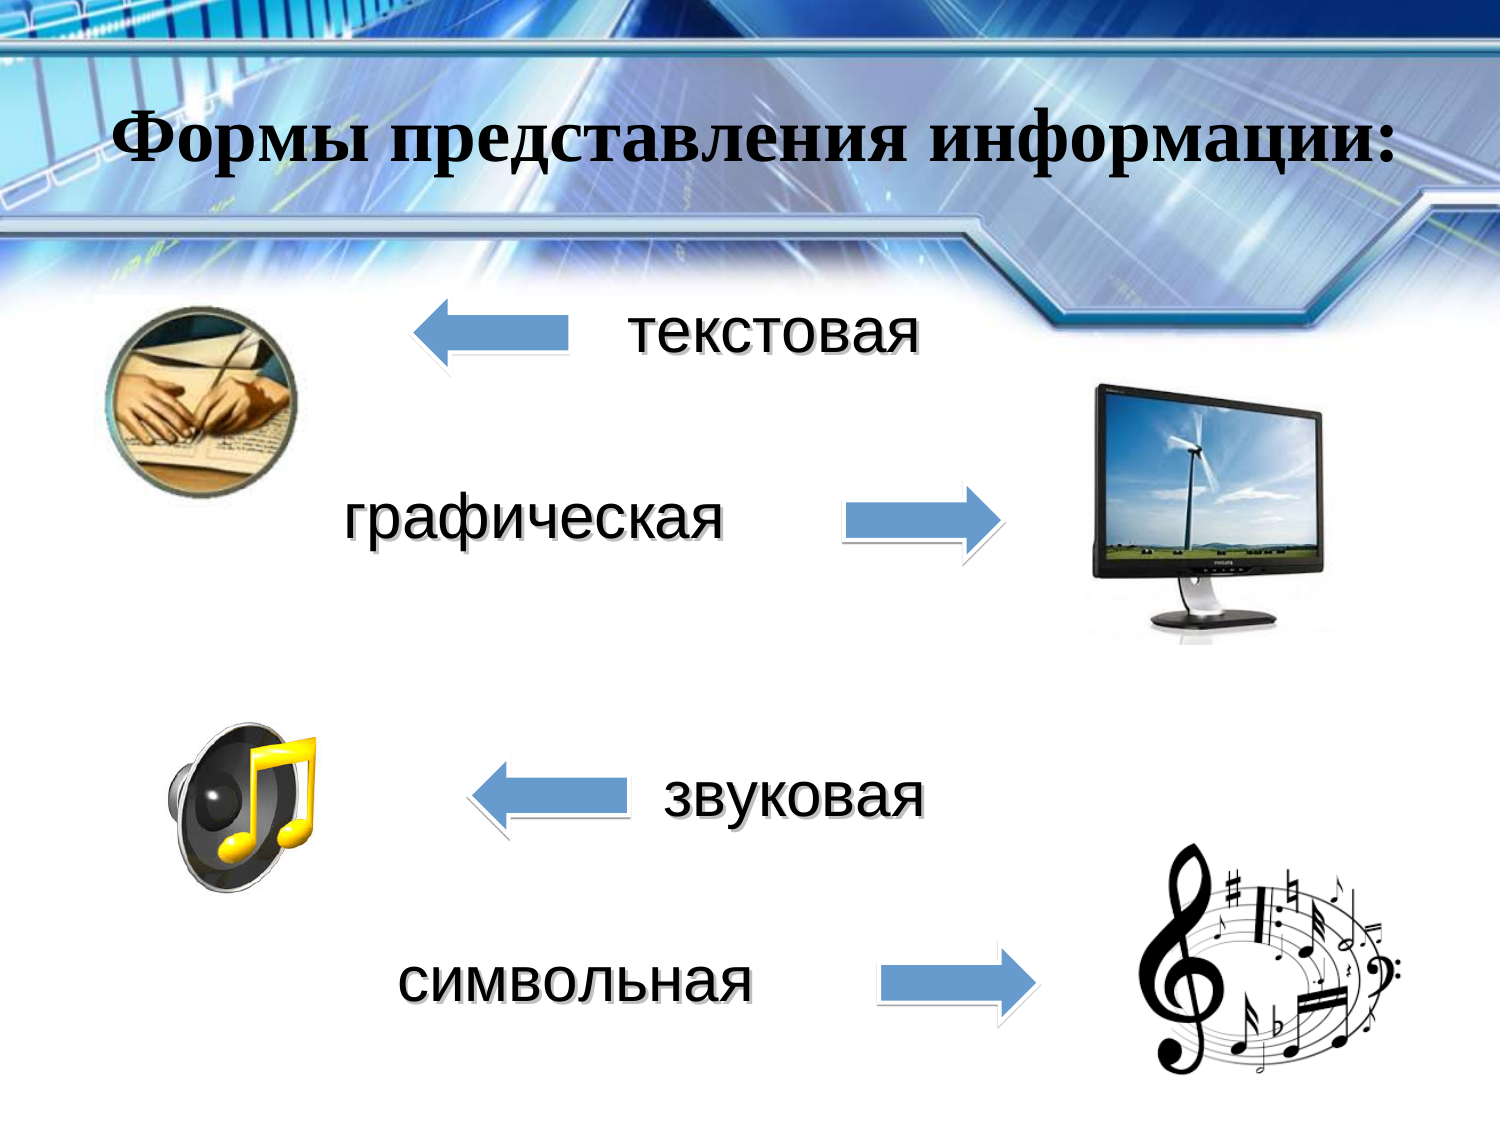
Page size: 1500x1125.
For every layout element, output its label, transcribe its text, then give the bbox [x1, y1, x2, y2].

picture [0, 0, 1500, 1125]
text_box [410, 292, 571, 373]
text_box [878, 943, 1040, 1023]
text_box [843, 480, 1005, 560]
text_box [468, 755, 630, 836]
title Формы представления информации: [46, 36, 1465, 225]
list текстовая графическая звуковая символьная [257, 281, 1090, 1024]
